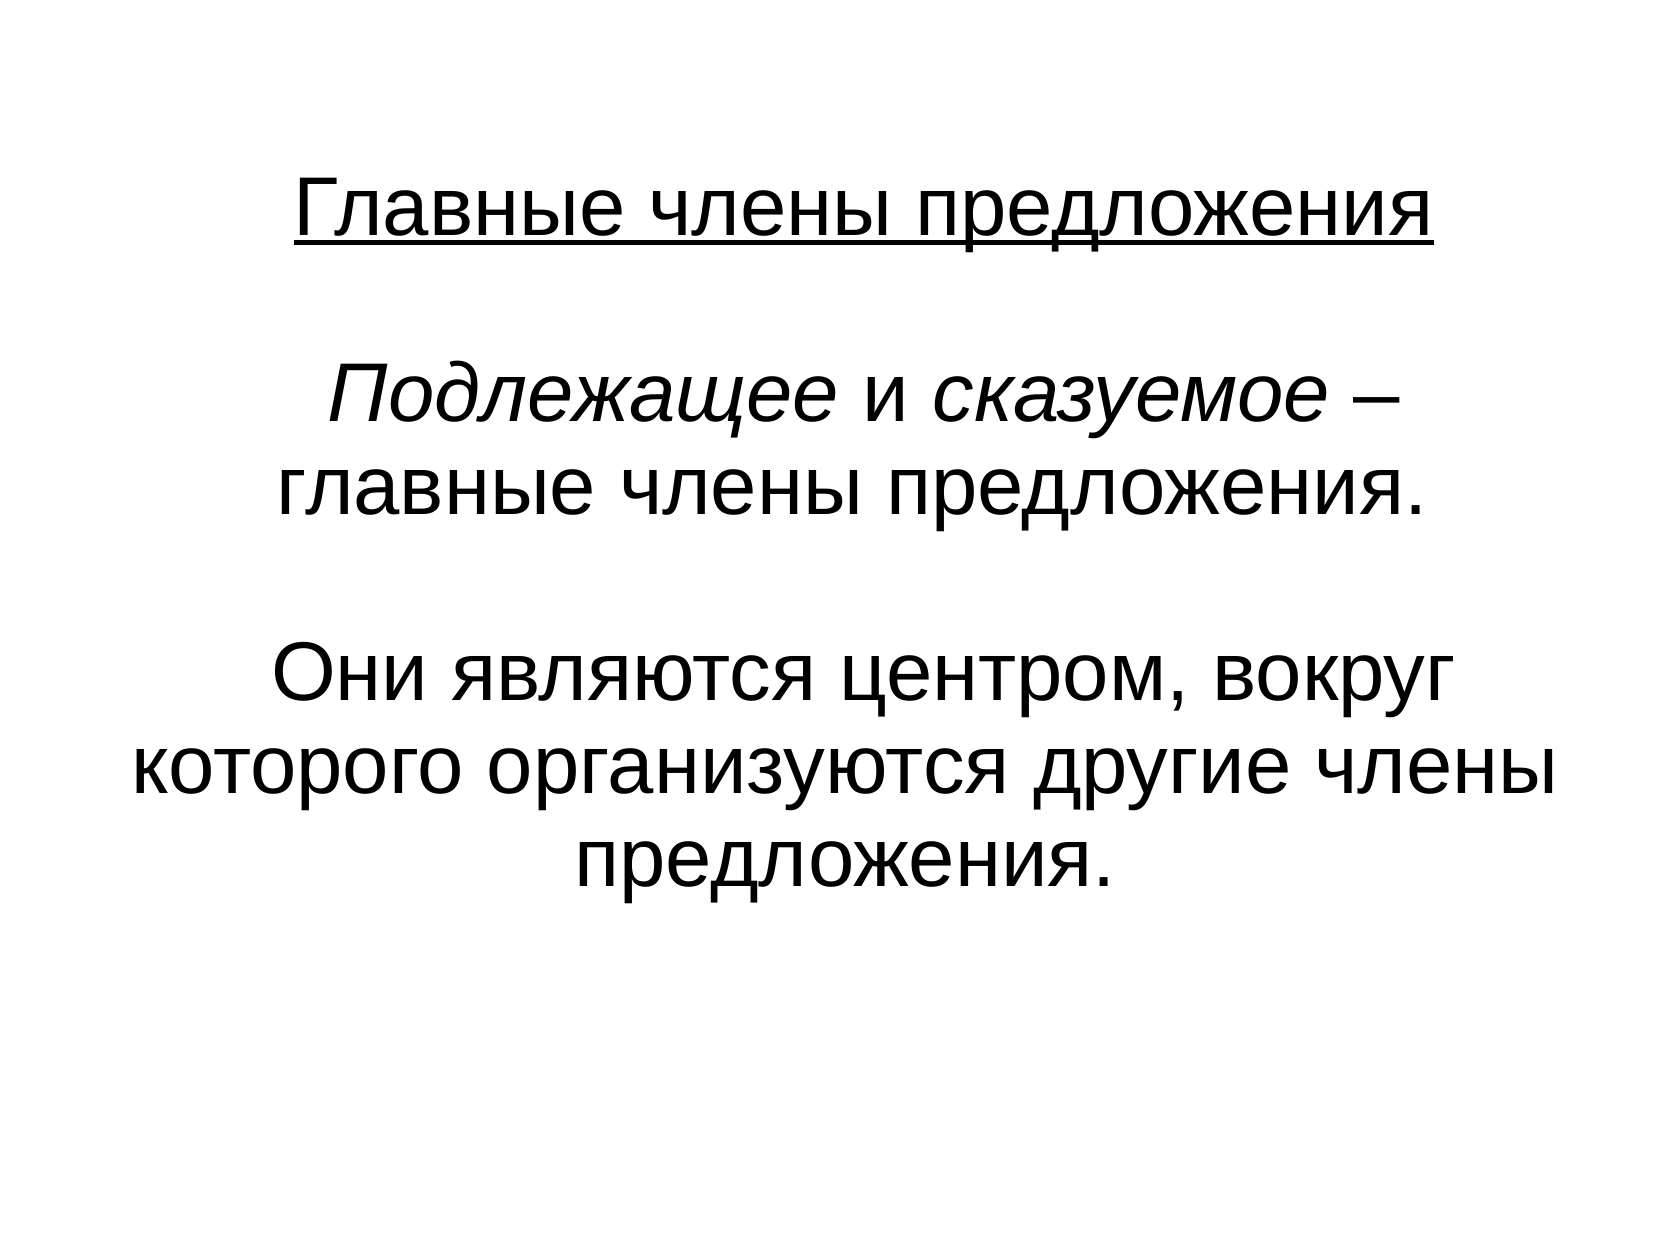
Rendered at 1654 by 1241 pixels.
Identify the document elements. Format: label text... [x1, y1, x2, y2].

subtitle Главные члены предложения Подлежащее и сказуемое – главные члены предложения. Они являются центром, вокруг которого организуются другие члены предложения. [82, 49, 1571, 1109]
